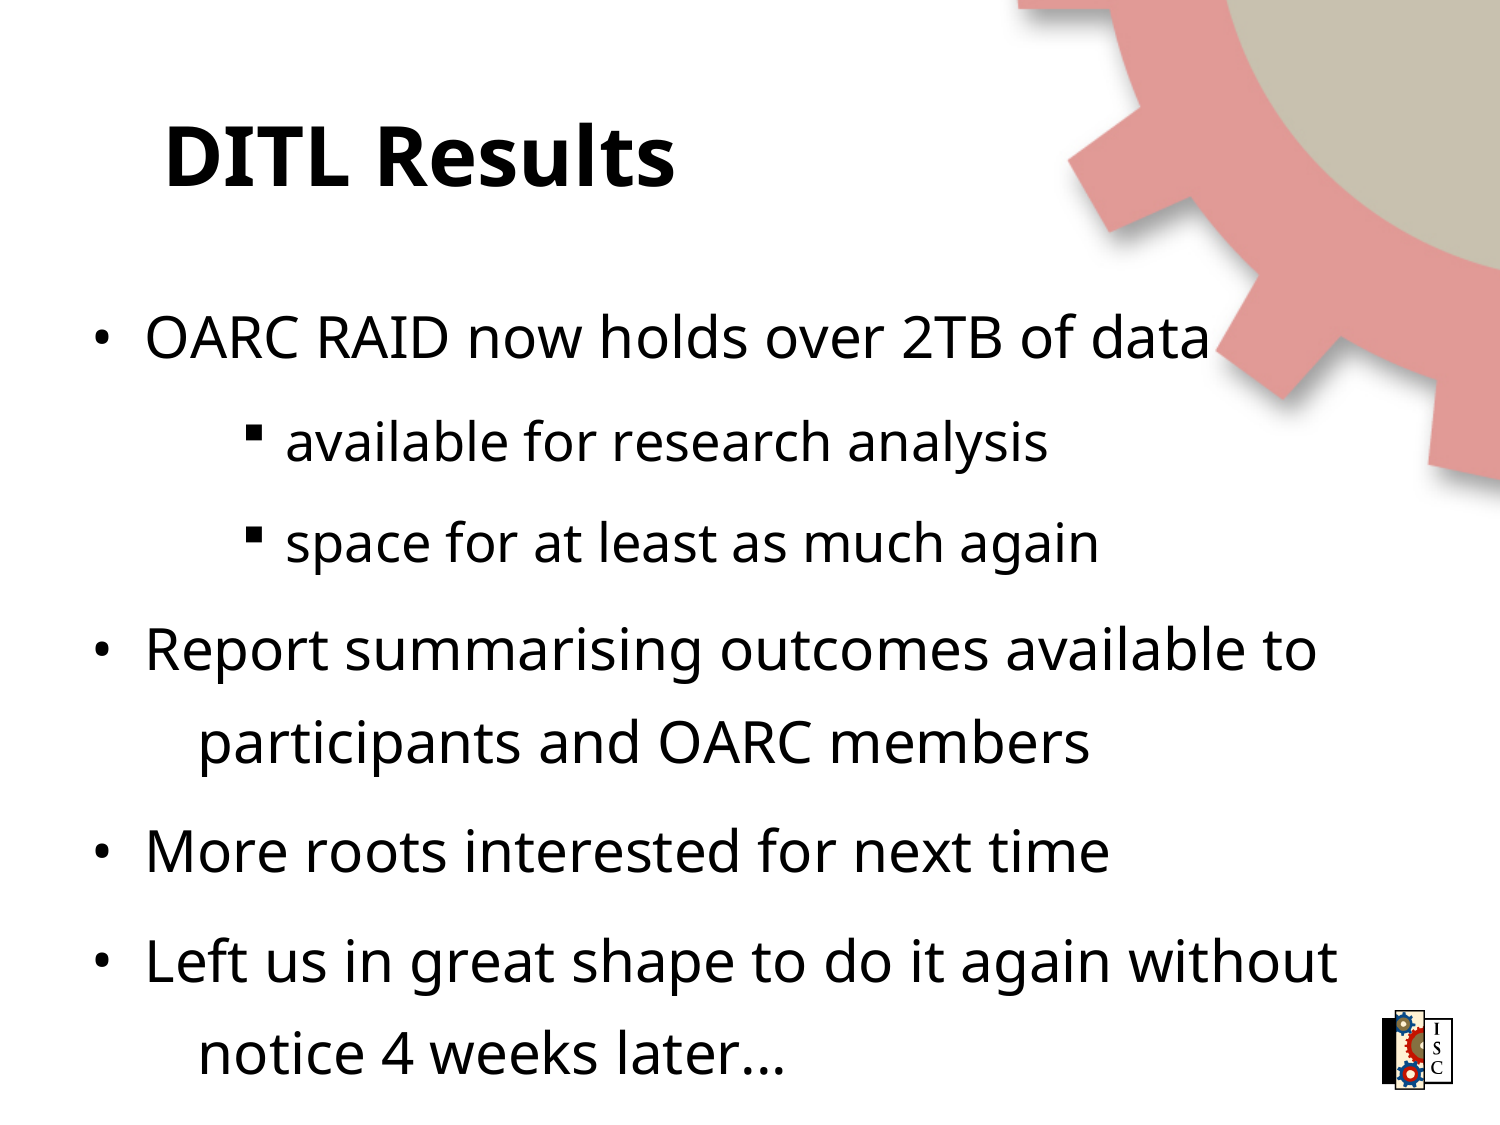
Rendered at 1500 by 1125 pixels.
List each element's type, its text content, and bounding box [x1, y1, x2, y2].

list OARC RAID now holds over 2TB of data available for research analysis space for at least as much again Report summarising outcomes available to participants and OARC members More roots interested for next time Left us in great shape to do it again without notice 4 weeks later... [91, 295, 1406, 1016]
title DITL Results [162, 30, 1473, 276]
picture [0, 0, 1500, 1125]
